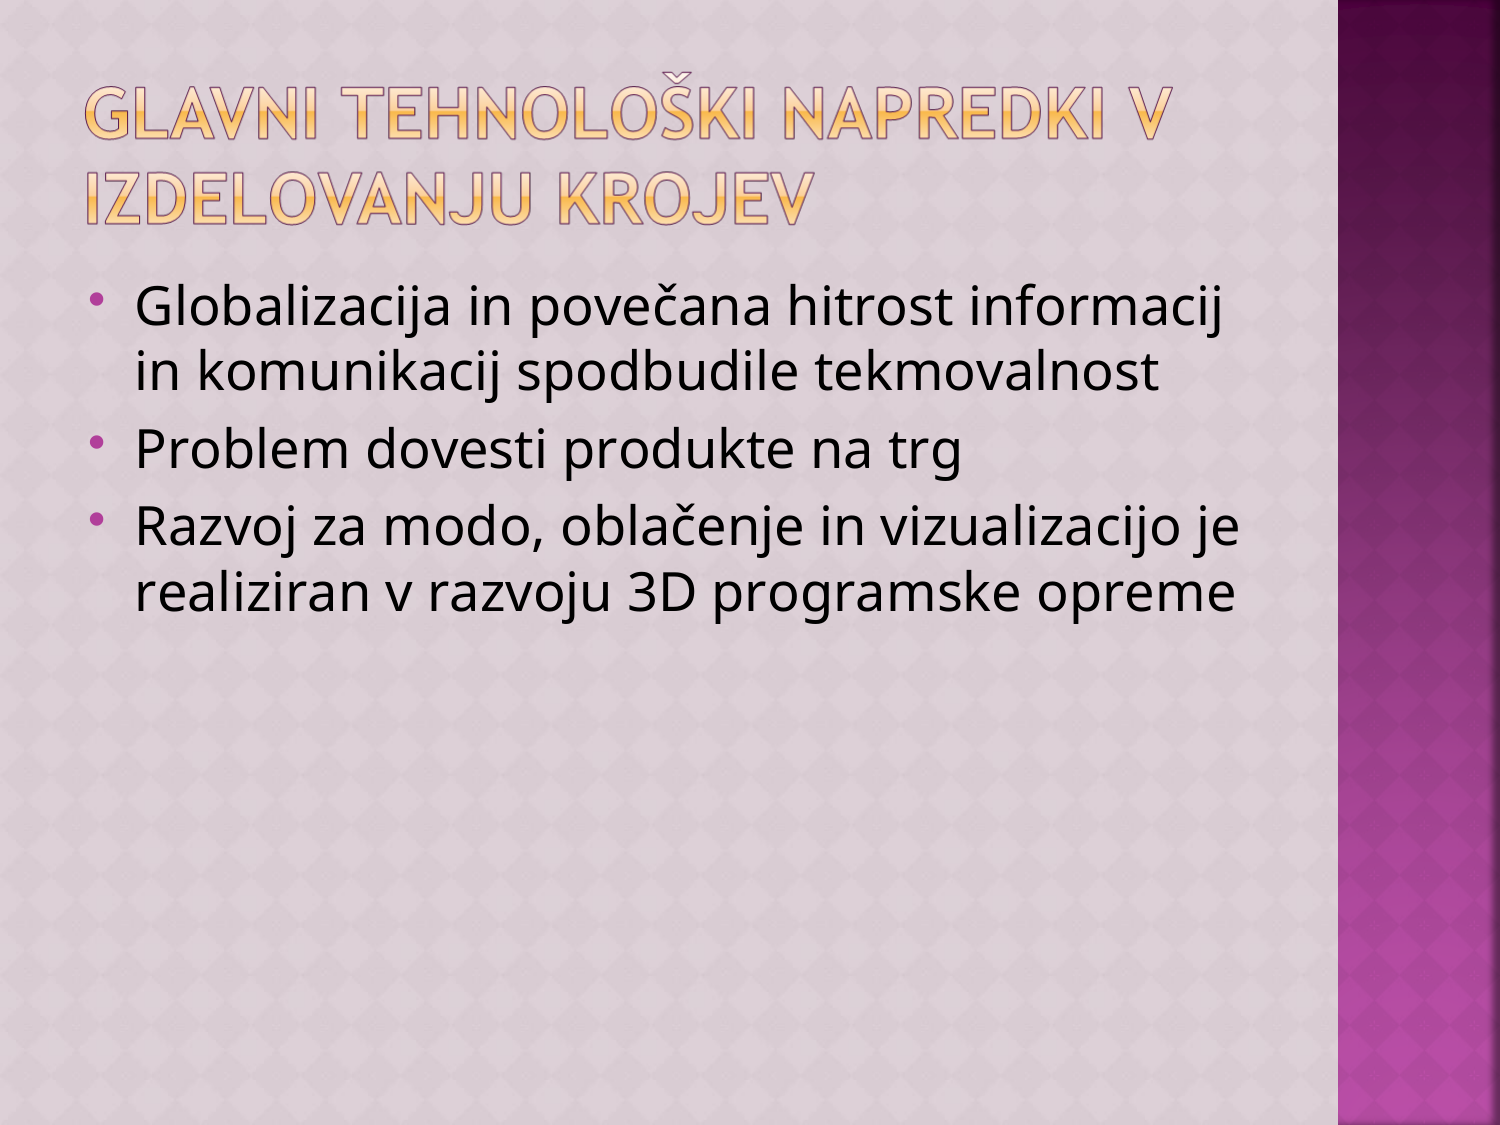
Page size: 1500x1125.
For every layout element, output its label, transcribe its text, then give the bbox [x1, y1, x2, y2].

list Globalizacija in povečana hitrost informacij in komunikacij spodbudile tekmovalnost Problem dovesti produkte na trg Razvoj za modo, oblačenje in vizualizacijo je realiziran v razvoju 3D programske opreme [75, 263, 1263, 1060]
text_box [40, 48, 1264, 283]
picture [0, 0, 1500, 1125]
